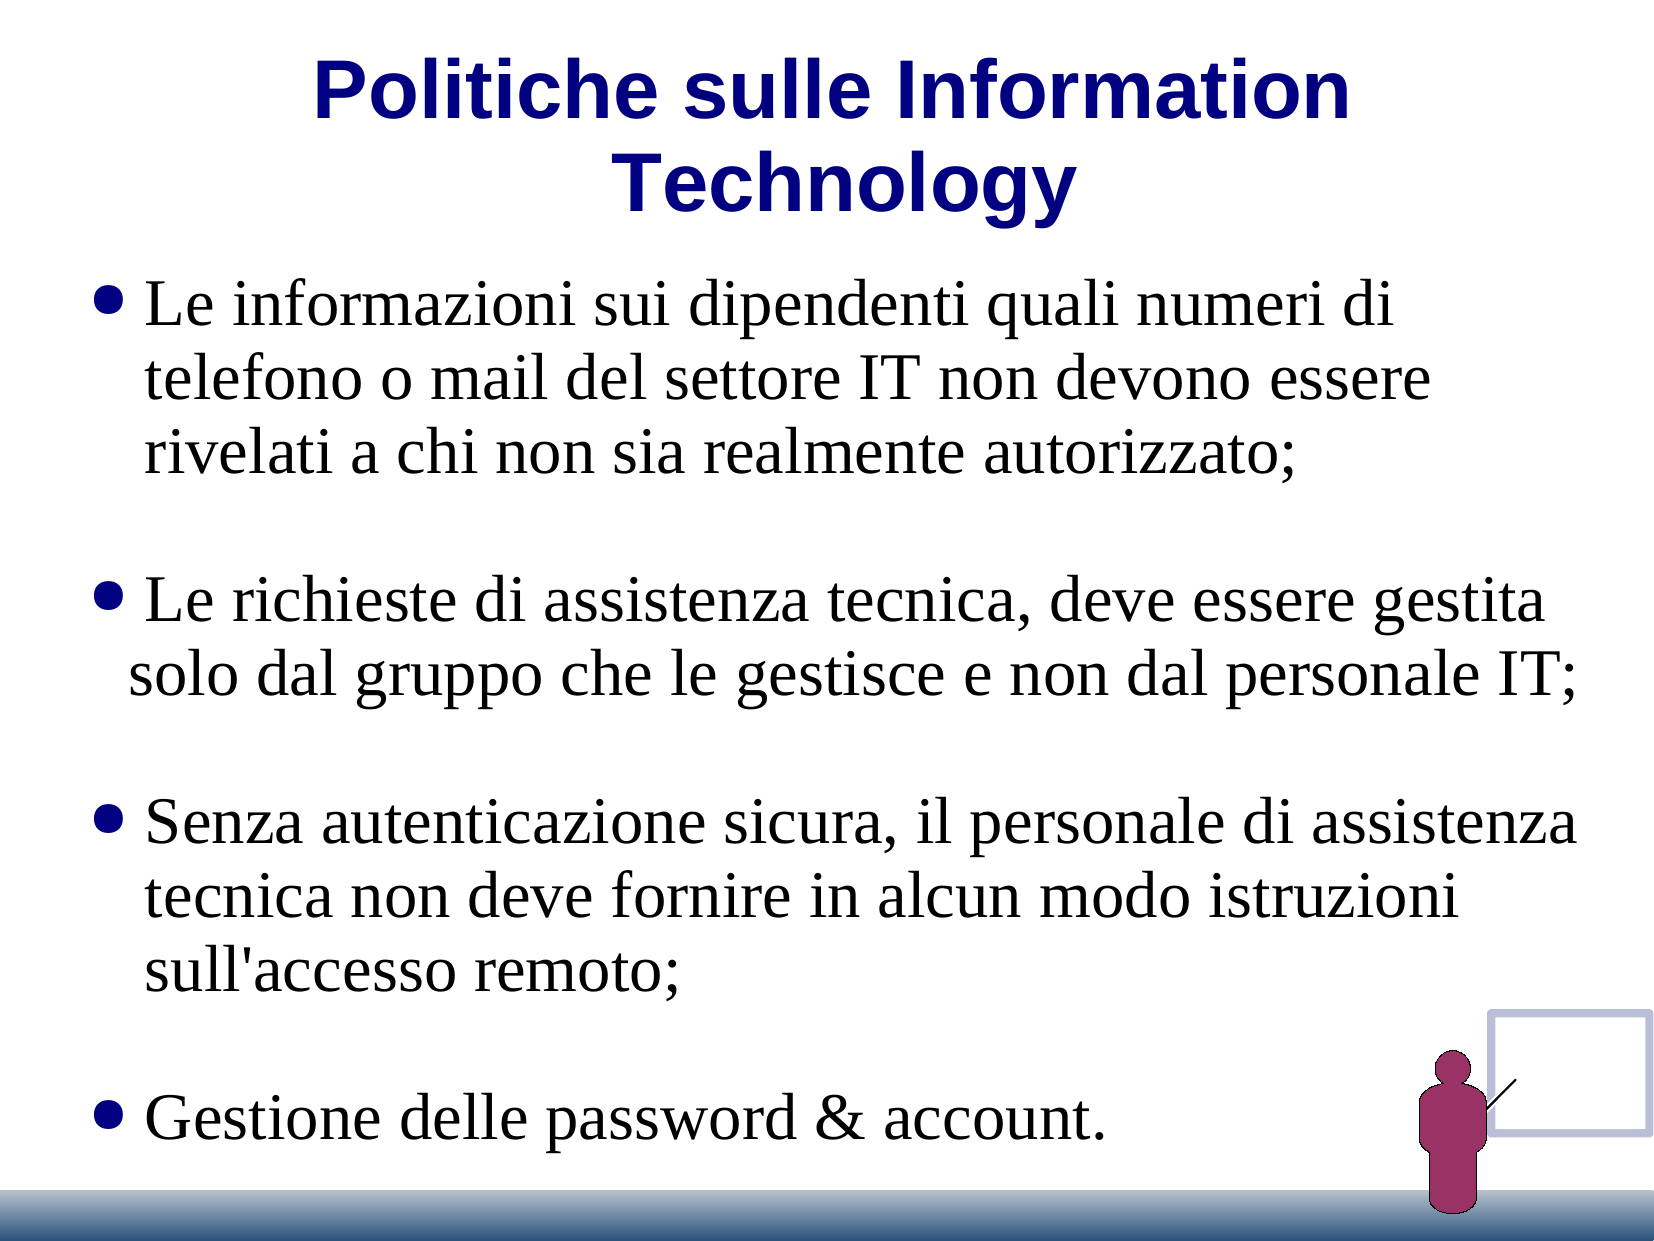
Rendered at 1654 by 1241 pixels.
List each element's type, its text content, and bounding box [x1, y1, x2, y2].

list Le informazioni sui dipendenti quali numeri di telefono o mail del settore IT non devono essere rivelati a chi non sia realmente autorizzato; Le richieste di assistenza tecnica, deve essere gestita solo dal gruppo che le gestisce e non dal personale IT; Senza autenticazione sicura, il personale di assistenza tecnica non deve fornire in alcun modo istruzioni sull'accesso remoto; Gestione delle password & account. [88, 265, 1595, 1155]
title Politiche sulle Information Technology [156, 43, 1534, 230]
